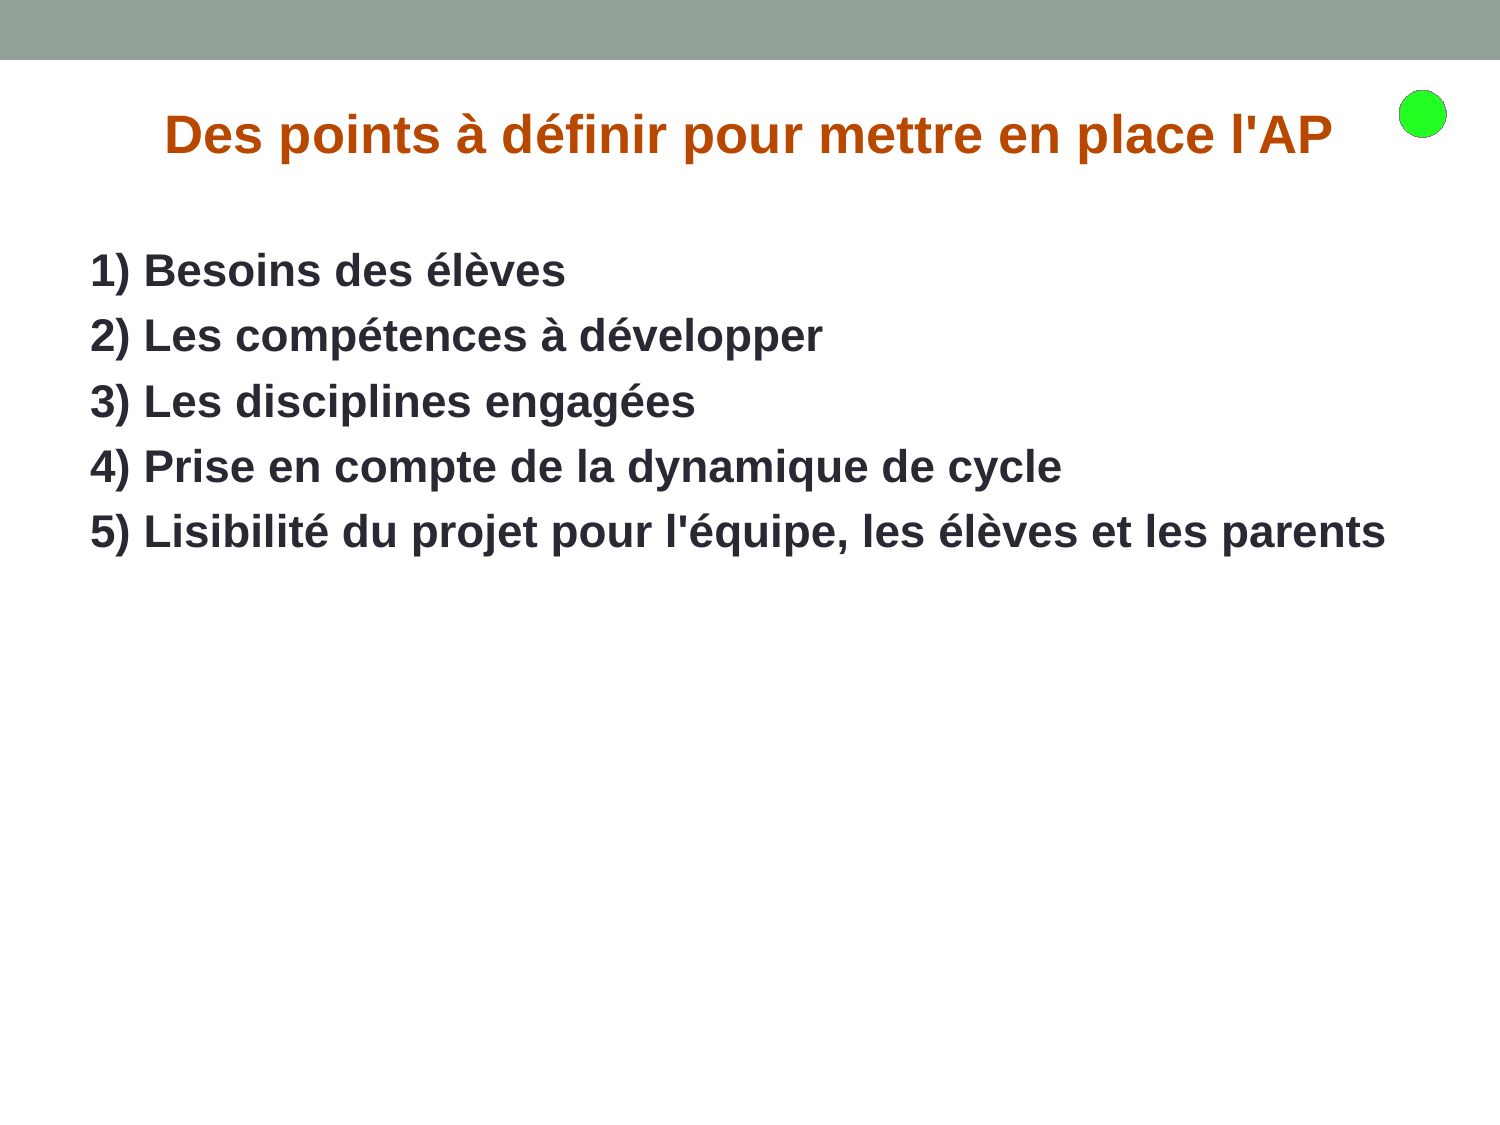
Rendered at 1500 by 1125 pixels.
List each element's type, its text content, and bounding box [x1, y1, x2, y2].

list Des points à définir pour mettre en place l'AP 1) Besoins des élèves 2) Les compétences à développer 3) Les disciplines engagées 4) Prise en compte de la dynamique de cycle 5) Lisibilité du projet pour l'équipe, les élèves et les parents [75, 92, 1426, 1038]
title [75, 87, 1426, 92]
